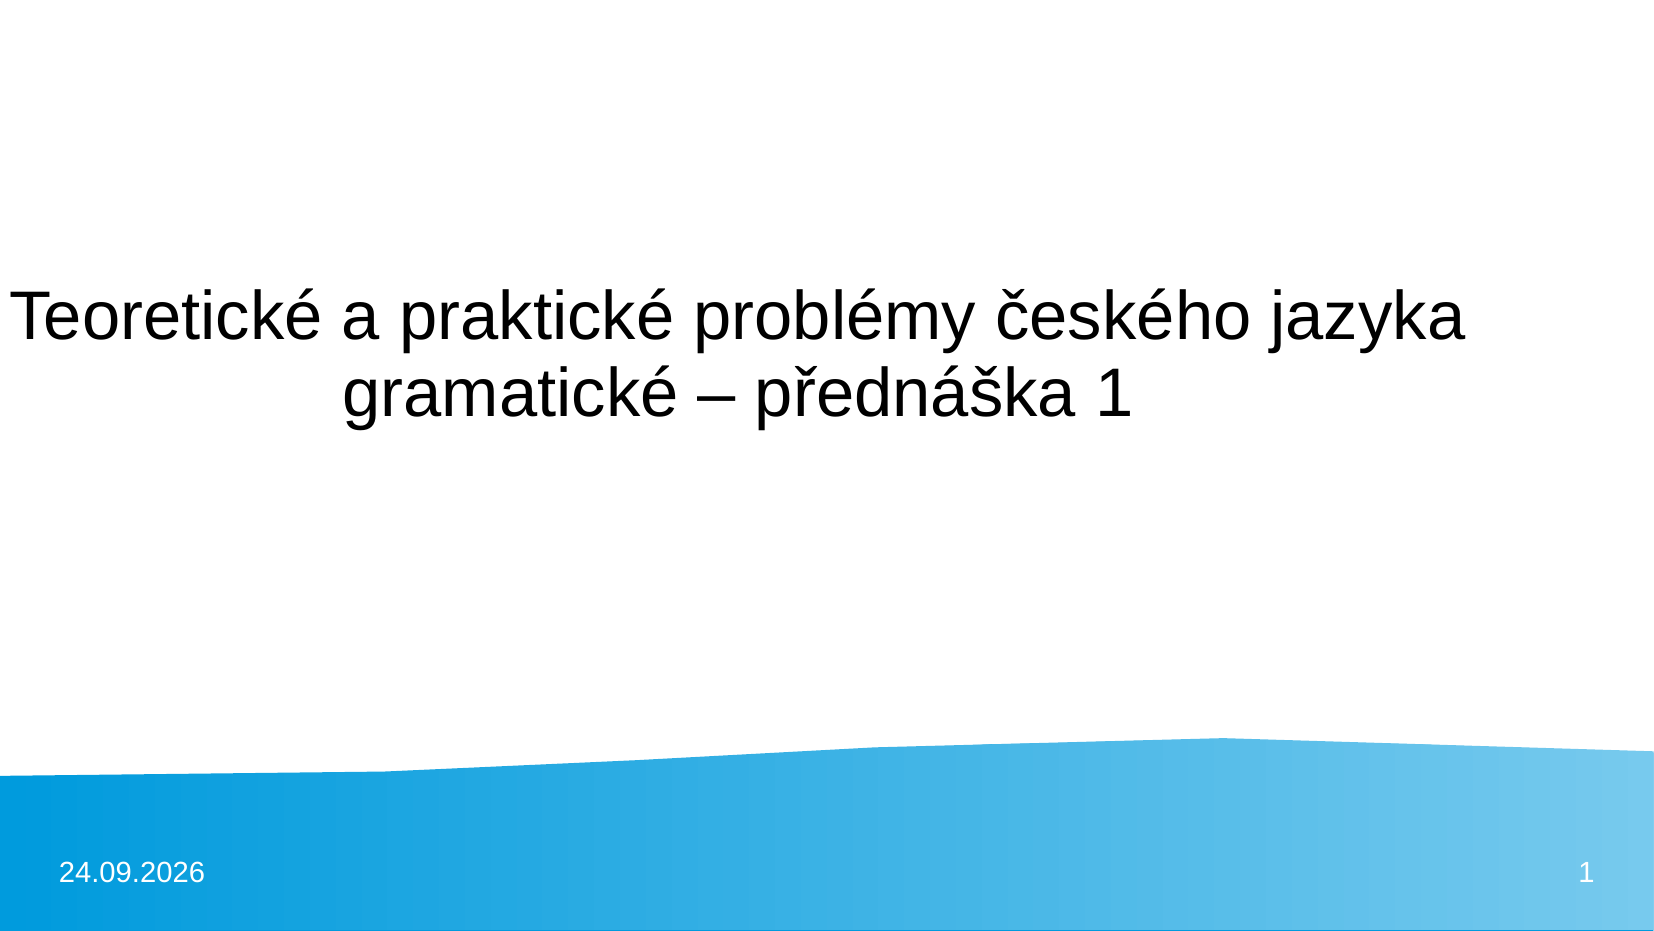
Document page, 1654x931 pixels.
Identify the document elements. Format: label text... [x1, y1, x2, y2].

title Teoretické a praktické problémy českého jazyka gramatické – přednáška 1 [0, 265, 1477, 443]
